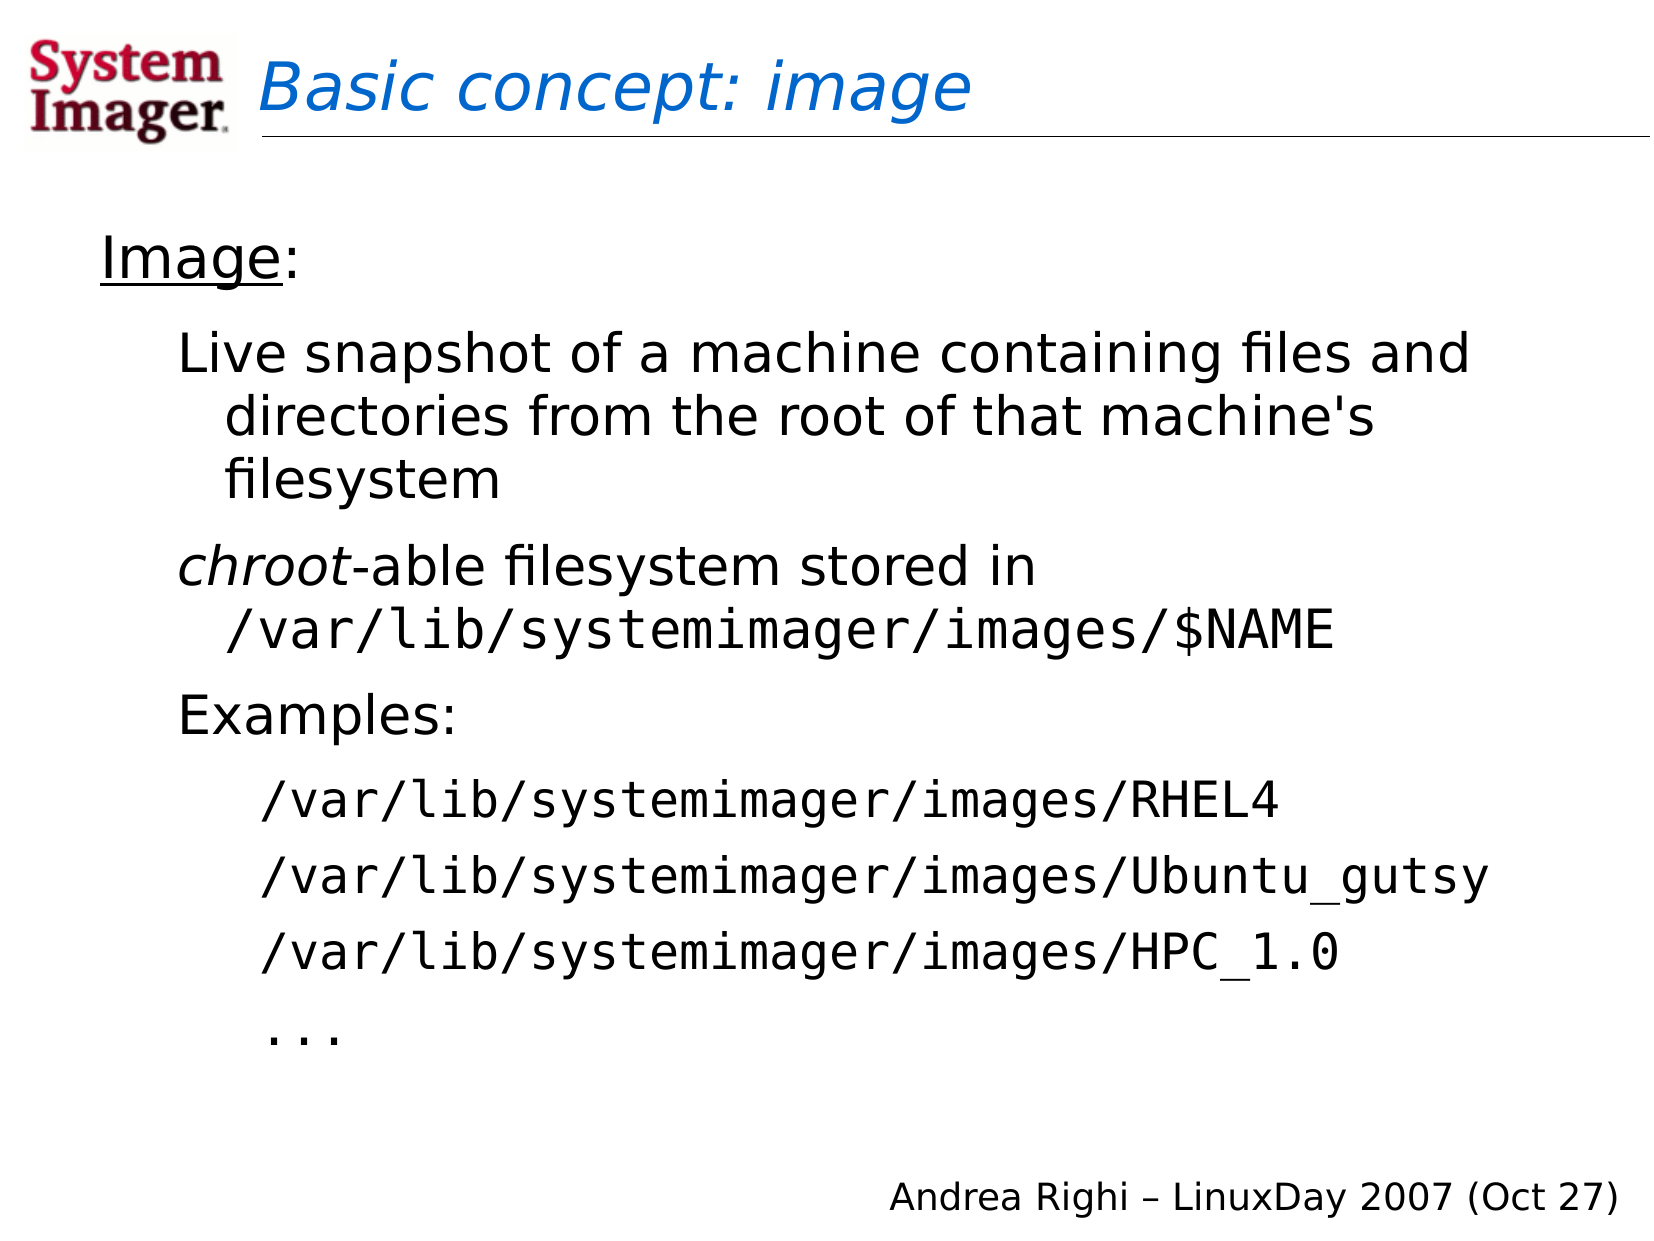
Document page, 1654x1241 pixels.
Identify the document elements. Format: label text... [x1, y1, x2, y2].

title Basic concept: image [258, 47, 1529, 126]
picture [25, 34, 237, 151]
list Image: Live snapshot of a machine containing files and directories from the root of that machine's filesystem chroot-able filesystem stored in /var/lib/systemimager/images/$NAME Examples: /var/lib/systemimager/images/RHEL4 /var/lib/systemimager/images/Ubuntu_gutsy /var/lib/systemimager/images/HPC_1.0 ... [82, 225, 1571, 1095]
